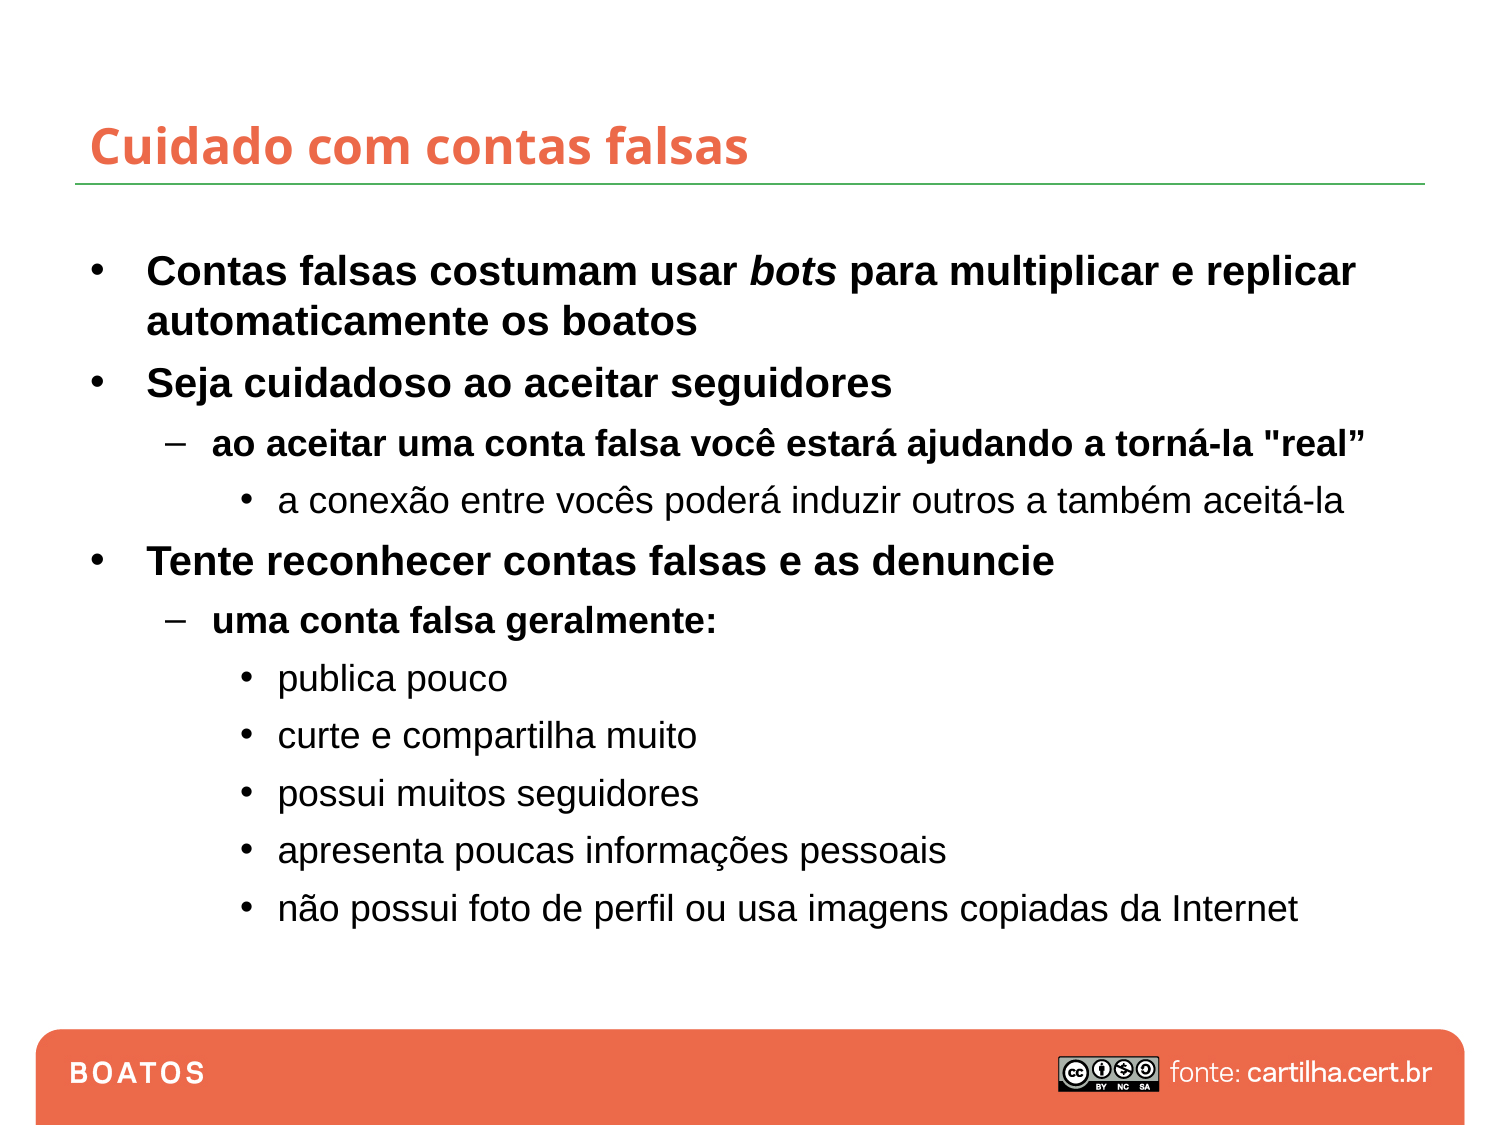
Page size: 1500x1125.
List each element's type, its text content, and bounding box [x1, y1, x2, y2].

list Contas falsas costumam usar bots para multiplicar e replicar automaticamente os boatos Seja cuidadoso ao aceitar seguidores ao aceitar uma conta falsa você estará ajudando a torná-la "real” a conexão entre vocês poderá induzir outros a também aceitá-la Tente reconhecer contas falsas e as denuncie uma conta falsa geralmente: publica pouco curte e compartilha muito possui muitos seguidores apresenta poucas informações pessoais não possui foto de perfil ou usa imagens copiadas da Internet [75, 236, 1425, 979]
title Cuidado com contas falsas [75, 54, 1425, 182]
picture [0, 0, 1500, 1125]
